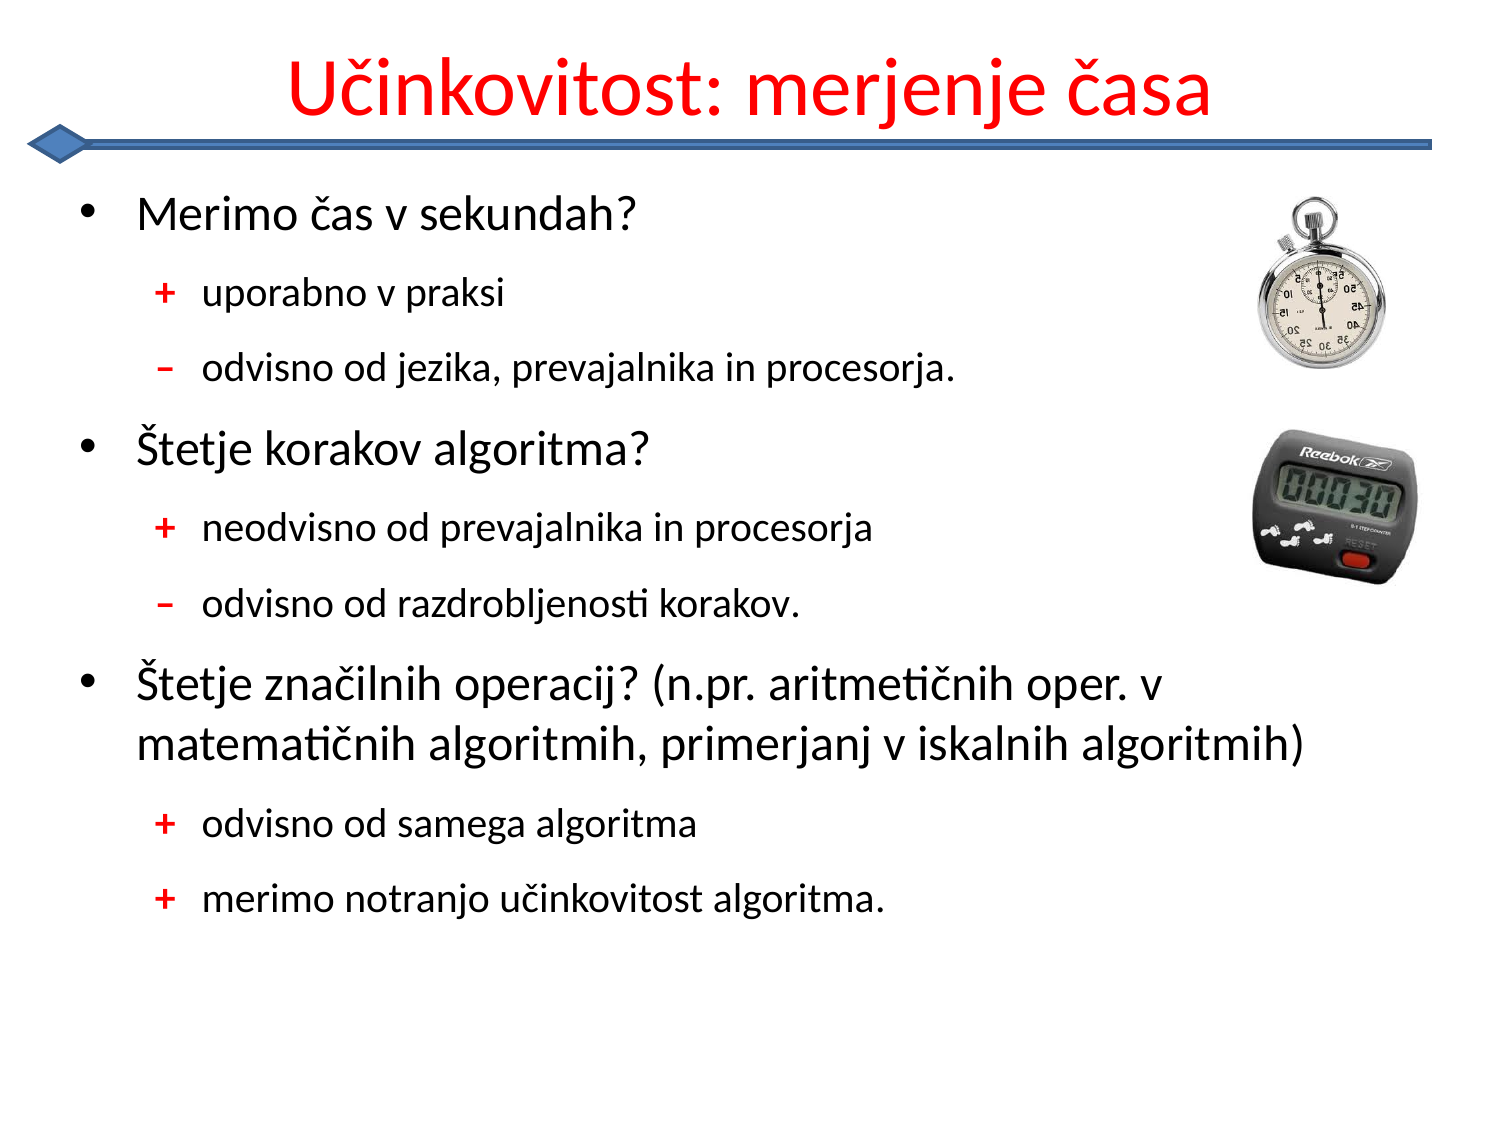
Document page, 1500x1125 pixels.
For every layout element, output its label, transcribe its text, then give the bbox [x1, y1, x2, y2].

picture [1257, 196, 1386, 369]
list Merimo čas v sekundah? + uporabno v praksi – odvisno od jezika, prevajalnika in procesorja. Štetje korakov algoritma? + neodvisno od prevajalnika in procesorja – odvisno od razdrobljenosti korakov. Štetje značilnih operacij? (n.pr. aritmetičnih oper. v matematičnih algoritmih, primerjanj v iskalnih algoritmih) + odvisno od samega algoritma + merimo notranjo učinkovitost algoritma. [64, 172, 1340, 988]
picture [1244, 420, 1424, 587]
title Učinkovitost: merjenje časa [75, 23, 1426, 141]
